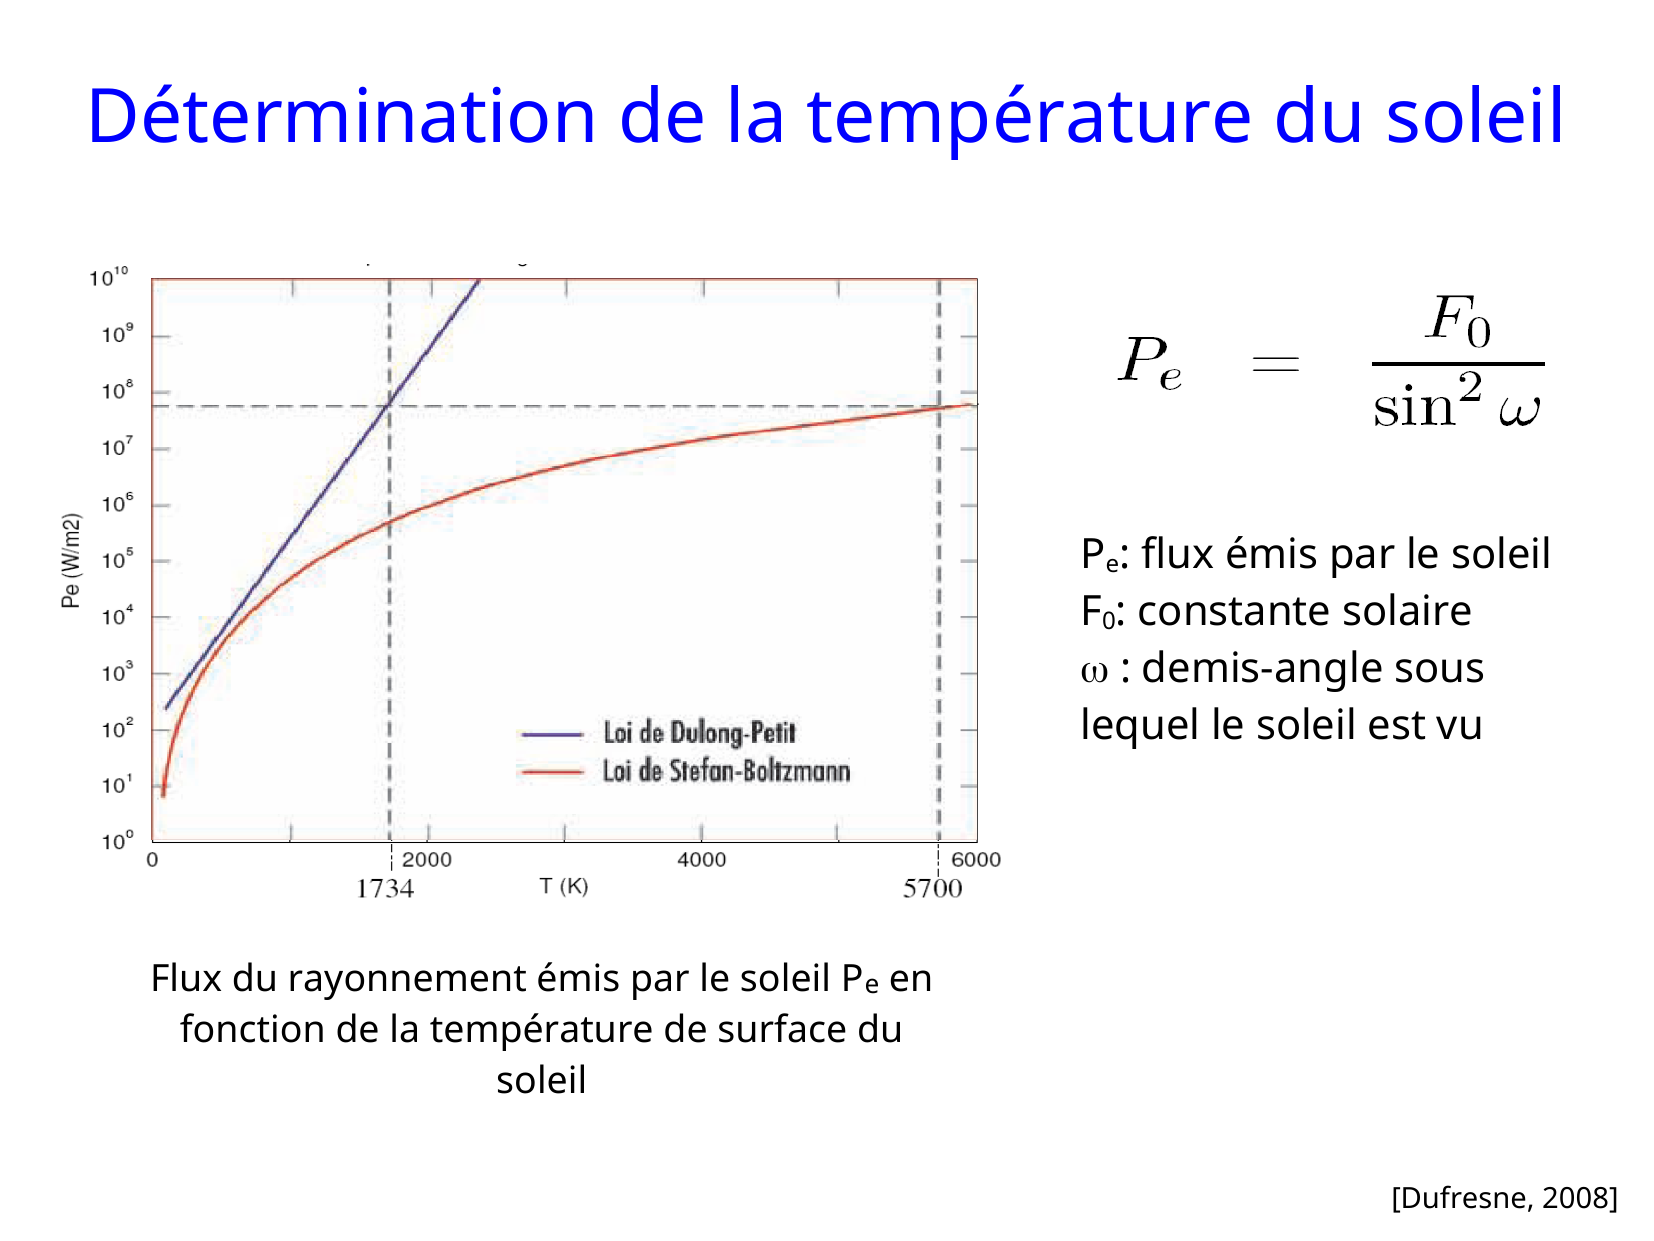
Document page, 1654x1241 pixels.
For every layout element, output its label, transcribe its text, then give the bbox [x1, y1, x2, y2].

text_box Pe: flux émis par le soleil F0: constante solaire w : demis-angle sous lequel le soleil est vu [1065, 459, 1582, 1081]
text_box [Dufresne, 2008] [1169, 1174, 1634, 1231]
picture [40, 264, 1019, 919]
title Détermination de la température du soleil [82, 21, 1571, 206]
picture [1098, 265, 1563, 453]
text_box Flux du rayonnement émis par le soleil Pe en fonction de la température de surface du soleil [128, 943, 955, 1114]
